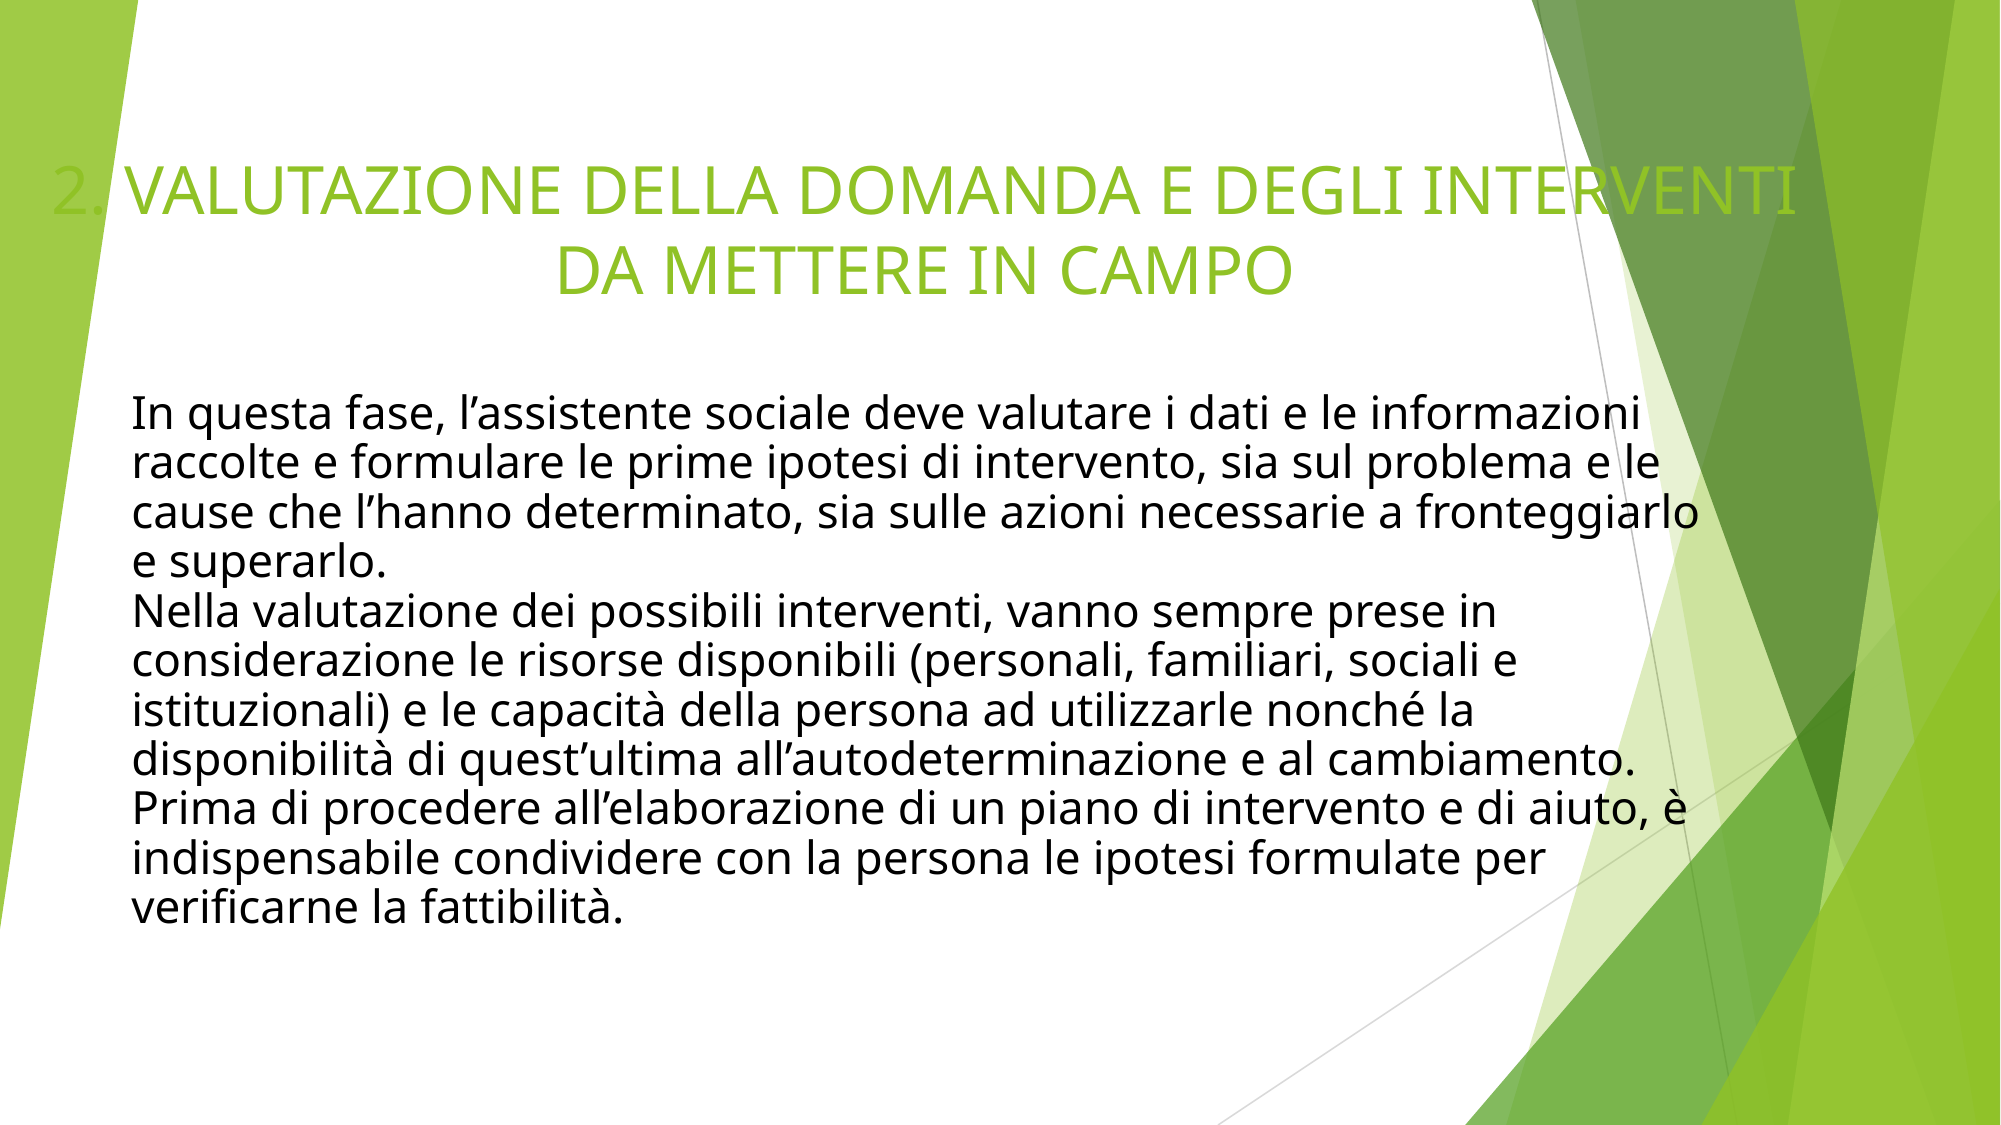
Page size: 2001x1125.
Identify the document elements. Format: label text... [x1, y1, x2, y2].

subtitle In questa fase, l’assistente sociale deve valutare i dati e le informazioni raccolte e formulare le prime ipotesi di intervento, sia sul problema e le cause che l’hanno determinato, sia sulle azioni necessarie a fronteggiarlo e superarlo. Nella valutazione dei possibili interventi, vanno sempre prese in considerazione le risorse disponibili (personali, familiari, sociali e istituzionali) e le capacità della persona ad utilizzarle nonché la disponibilità di quest’ultima all’autodeterminazione e al cambiamento. Prima di procedere all’elaborazione di un piano di intervento e di aiuto, è indispensabile condividere con la persona le ipotesi formulate per verificarne la fattibilità. [116, 314, 1729, 984]
title 2. VALUTAZIONE DELLA DOMANDA E DEGLI INTERVENTI DA METTERE IN CAMPO [0, 126, 1868, 315]
